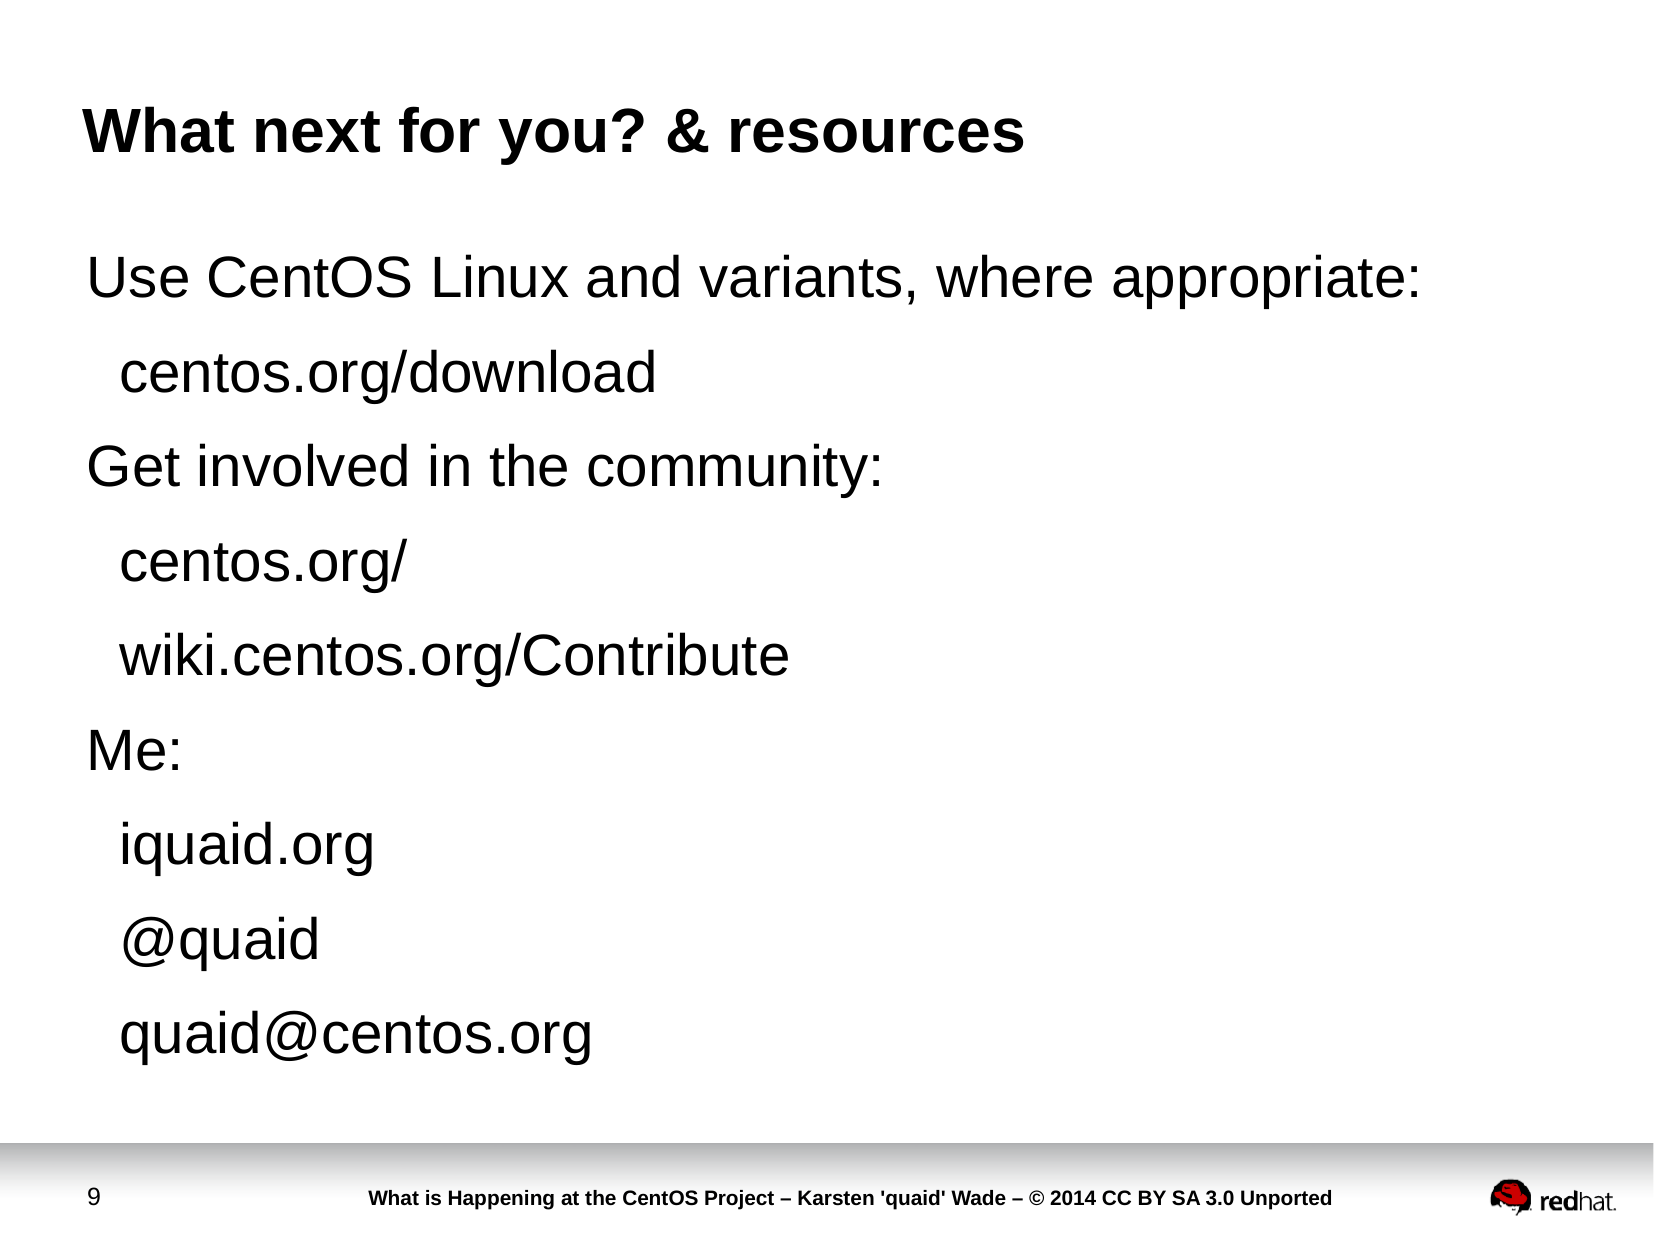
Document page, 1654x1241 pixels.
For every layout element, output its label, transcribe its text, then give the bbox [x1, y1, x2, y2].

list Use CentOS Linux and variants, where appropriate: centos.org/download Get involved in the community: centos.org/ wiki.centos.org/Contribute Me: iquaid.org @quaid quaid@centos.org [86, 244, 1576, 1161]
title What next for you? & resources [82, 37, 1571, 226]
picture [0, 1143, 1654, 1241]
